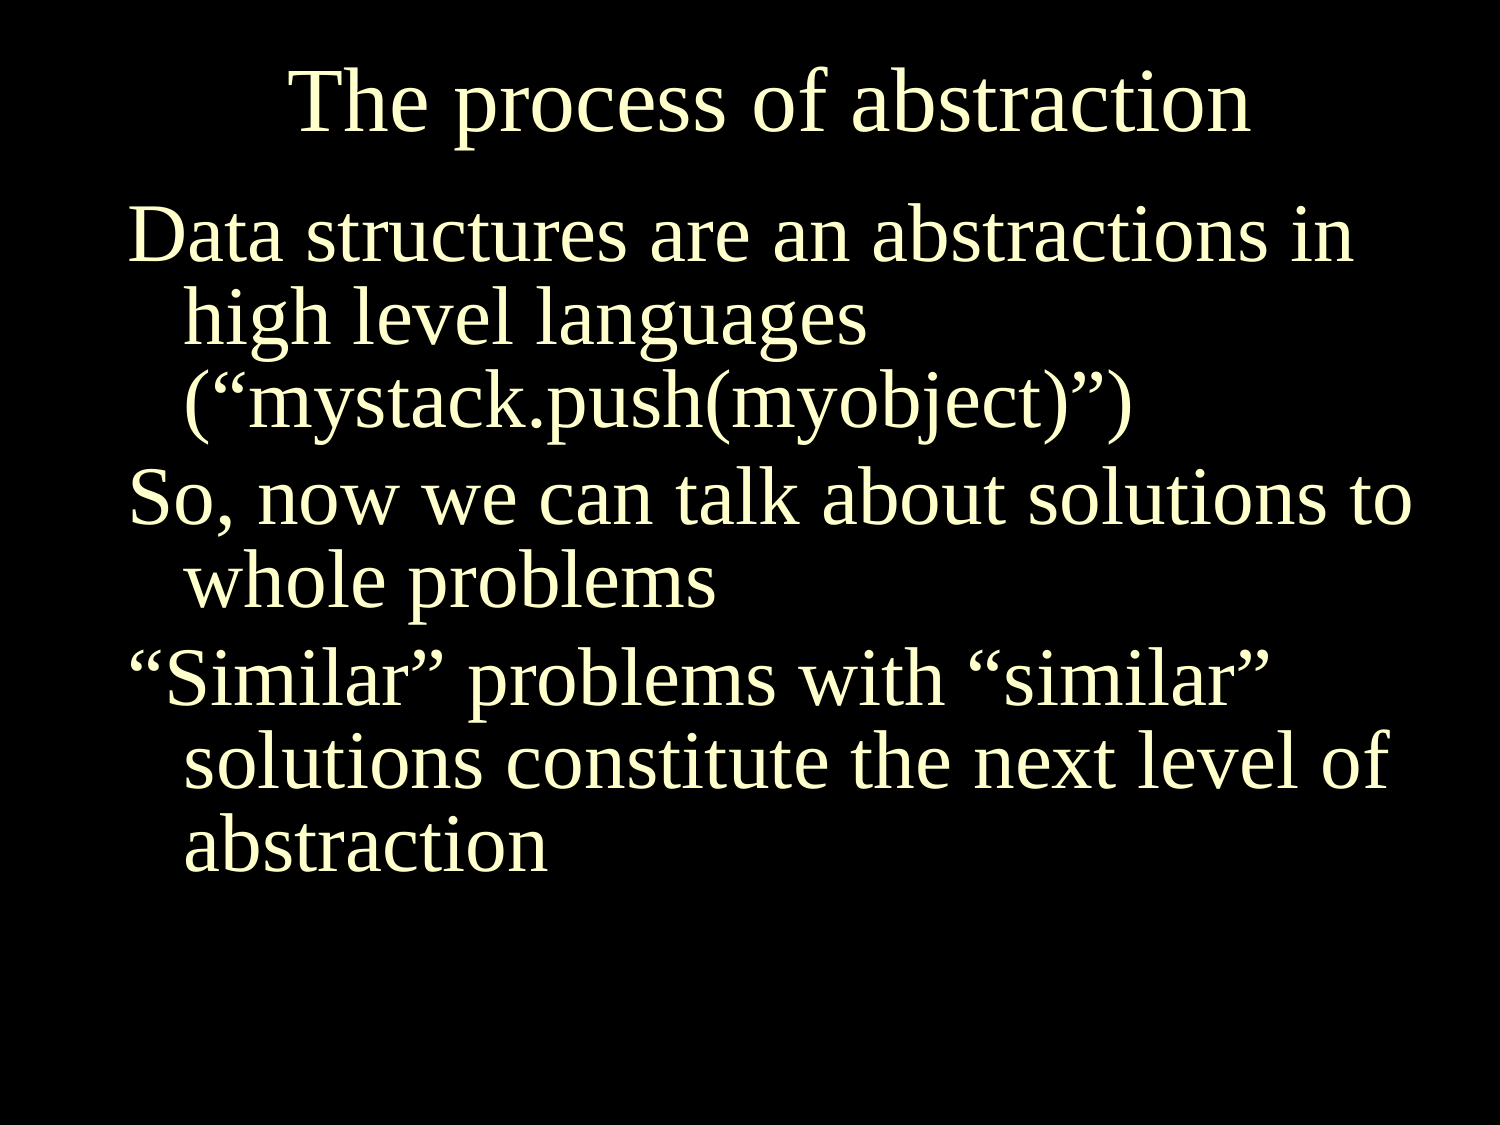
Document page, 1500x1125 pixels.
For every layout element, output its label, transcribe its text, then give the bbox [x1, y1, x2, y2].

title The process of abstraction [42, 37, 1500, 163]
list Data structures are an abstractions in high level languages (“mystack.push(myobject)”) So, now we can talk about solutions to whole problems “Similar” problems with “similar” solutions constitute the next level of abstraction [112, 187, 1482, 1088]
